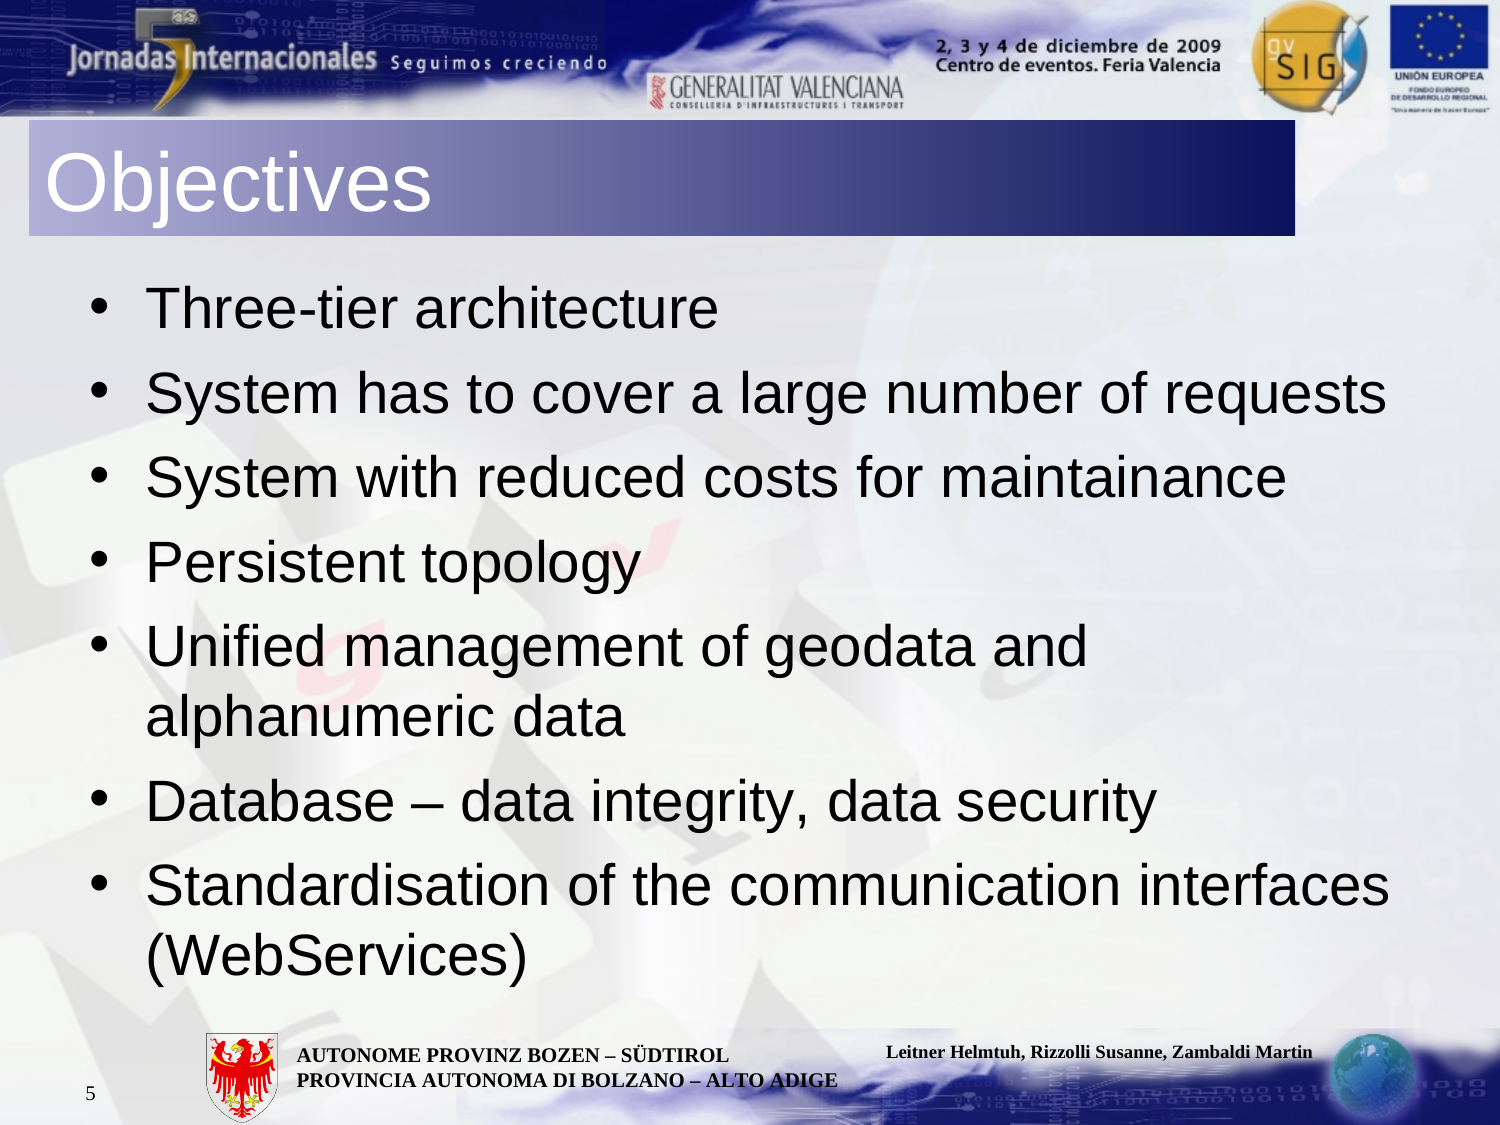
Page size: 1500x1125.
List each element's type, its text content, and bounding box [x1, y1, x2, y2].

list Three-tier architecture System has to cover a large number of requests System with reduced costs for maintainance Persistent topology Unified management of geodata and alphanumeric data Database – data integrity, data security Standardisation of the communication interfaces (WebServices) [75, 262, 1426, 1006]
title Objectives [29, 120, 1296, 236]
picture [0, 0, 1500, 1125]
